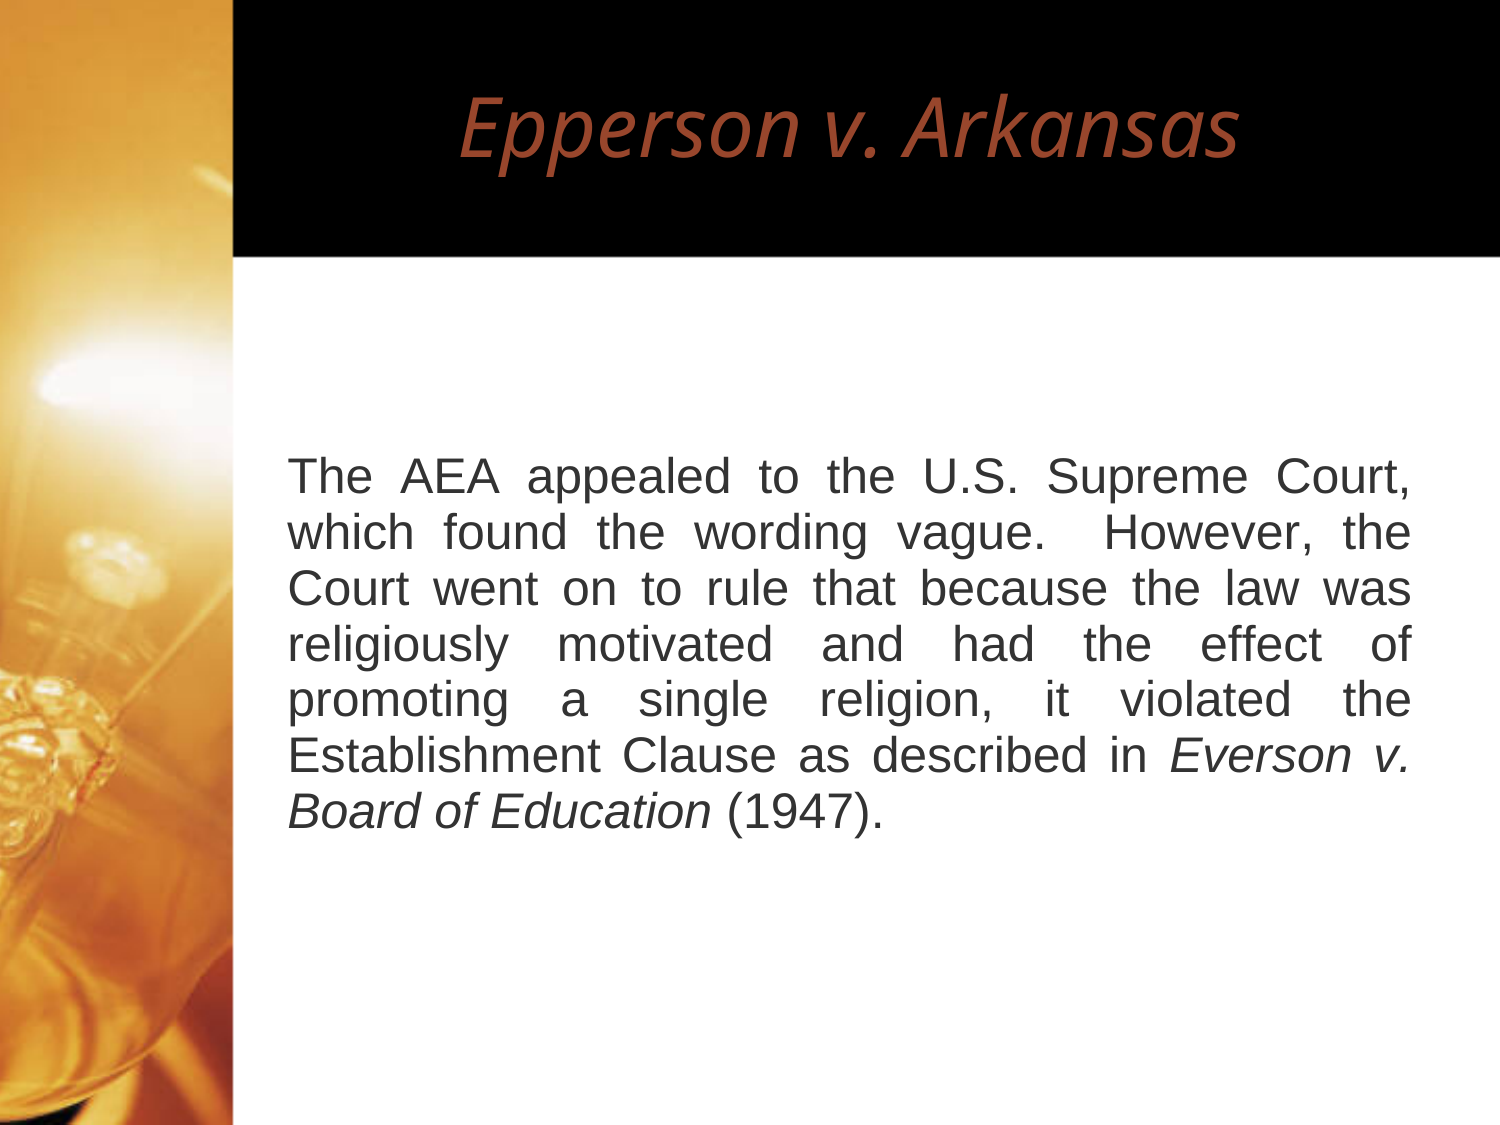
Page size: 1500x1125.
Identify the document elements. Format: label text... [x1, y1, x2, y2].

title Epperson v. Arkansas [287, 17, 1413, 233]
subtitle The AEA appealed to the U.S. Supreme Court, which found the wording vague. However, the Court went on to rule that because the law was religiously motivated and had the effect of promoting a single religion, it violated the Establishment Clause as described in Everson v. Board of Education (1947). [287, 287, 1413, 1001]
picture [0, 0, 1500, 1125]
